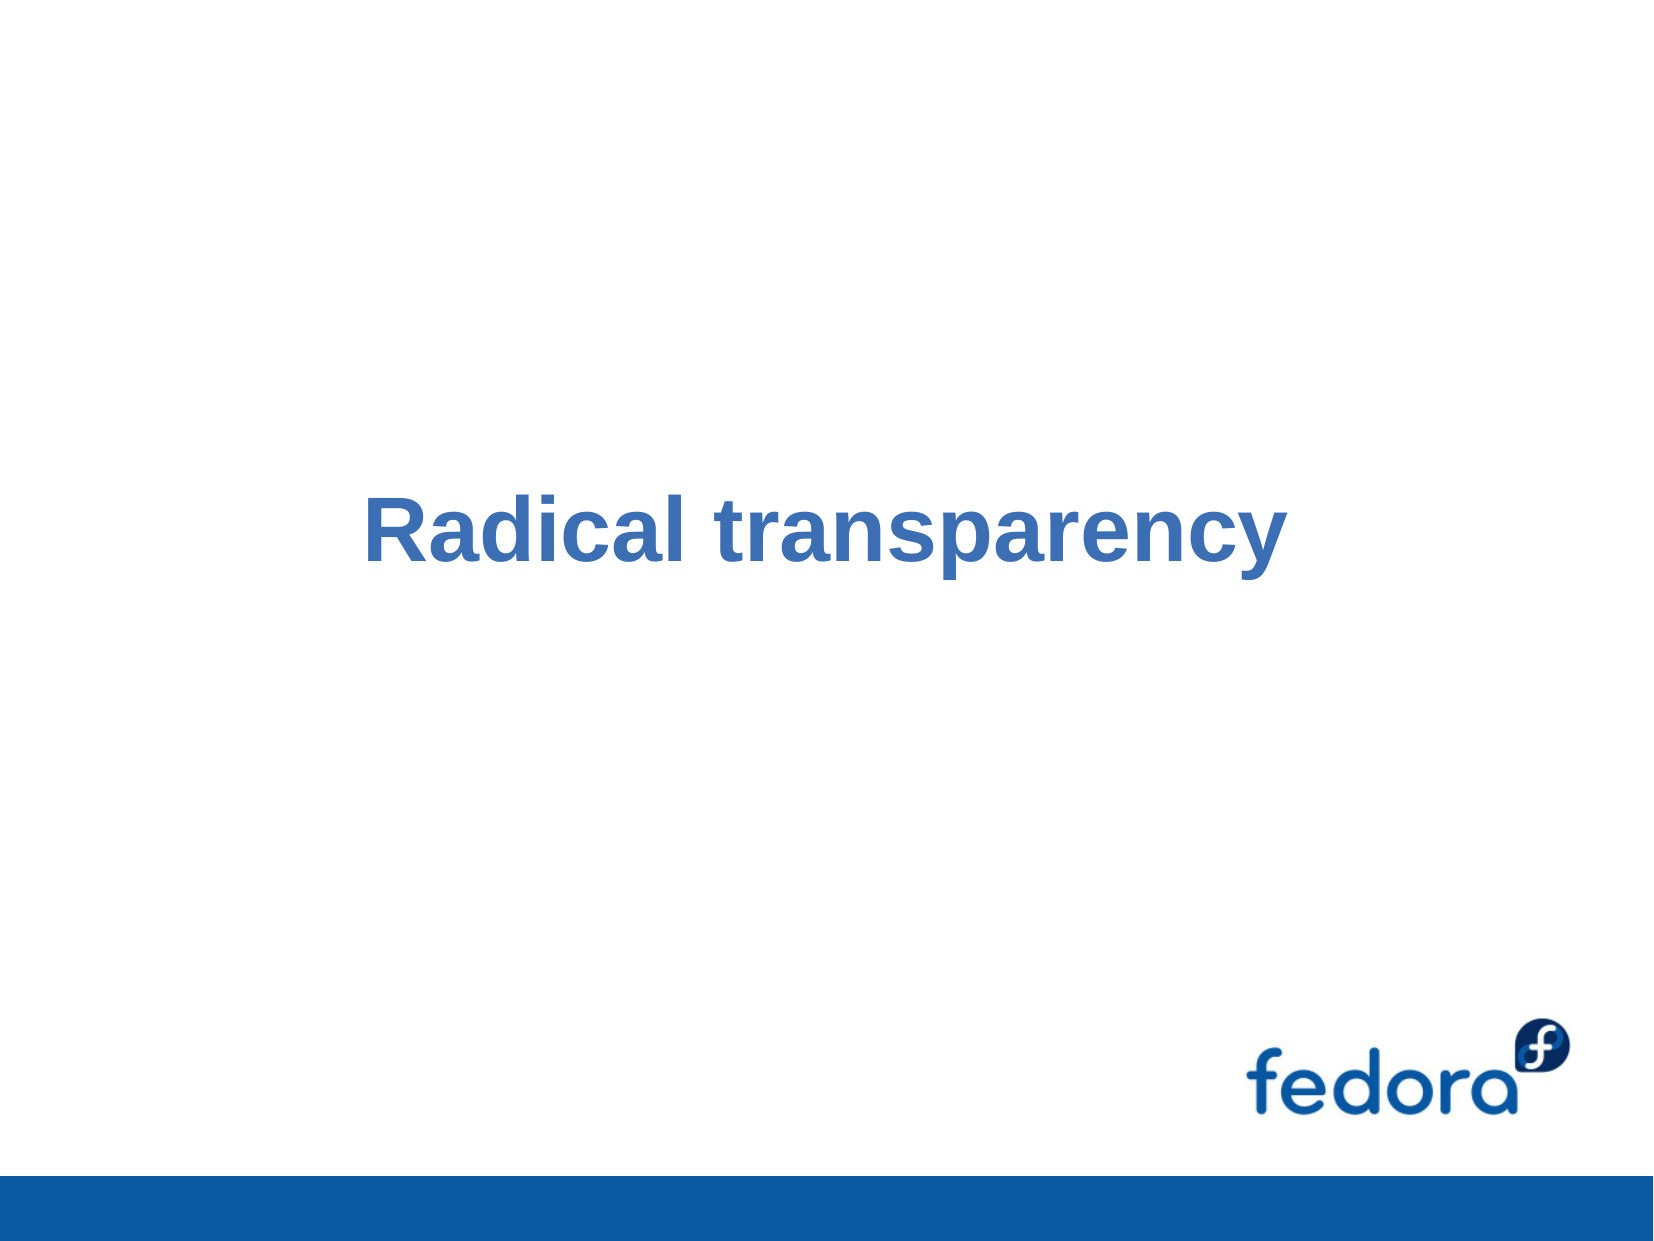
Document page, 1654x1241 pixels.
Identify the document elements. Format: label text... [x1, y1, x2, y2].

picture [1237, 1010, 1576, 1125]
picture [0, 1176, 1654, 1241]
subtitle Radical transparency [82, 56, 1571, 1102]
